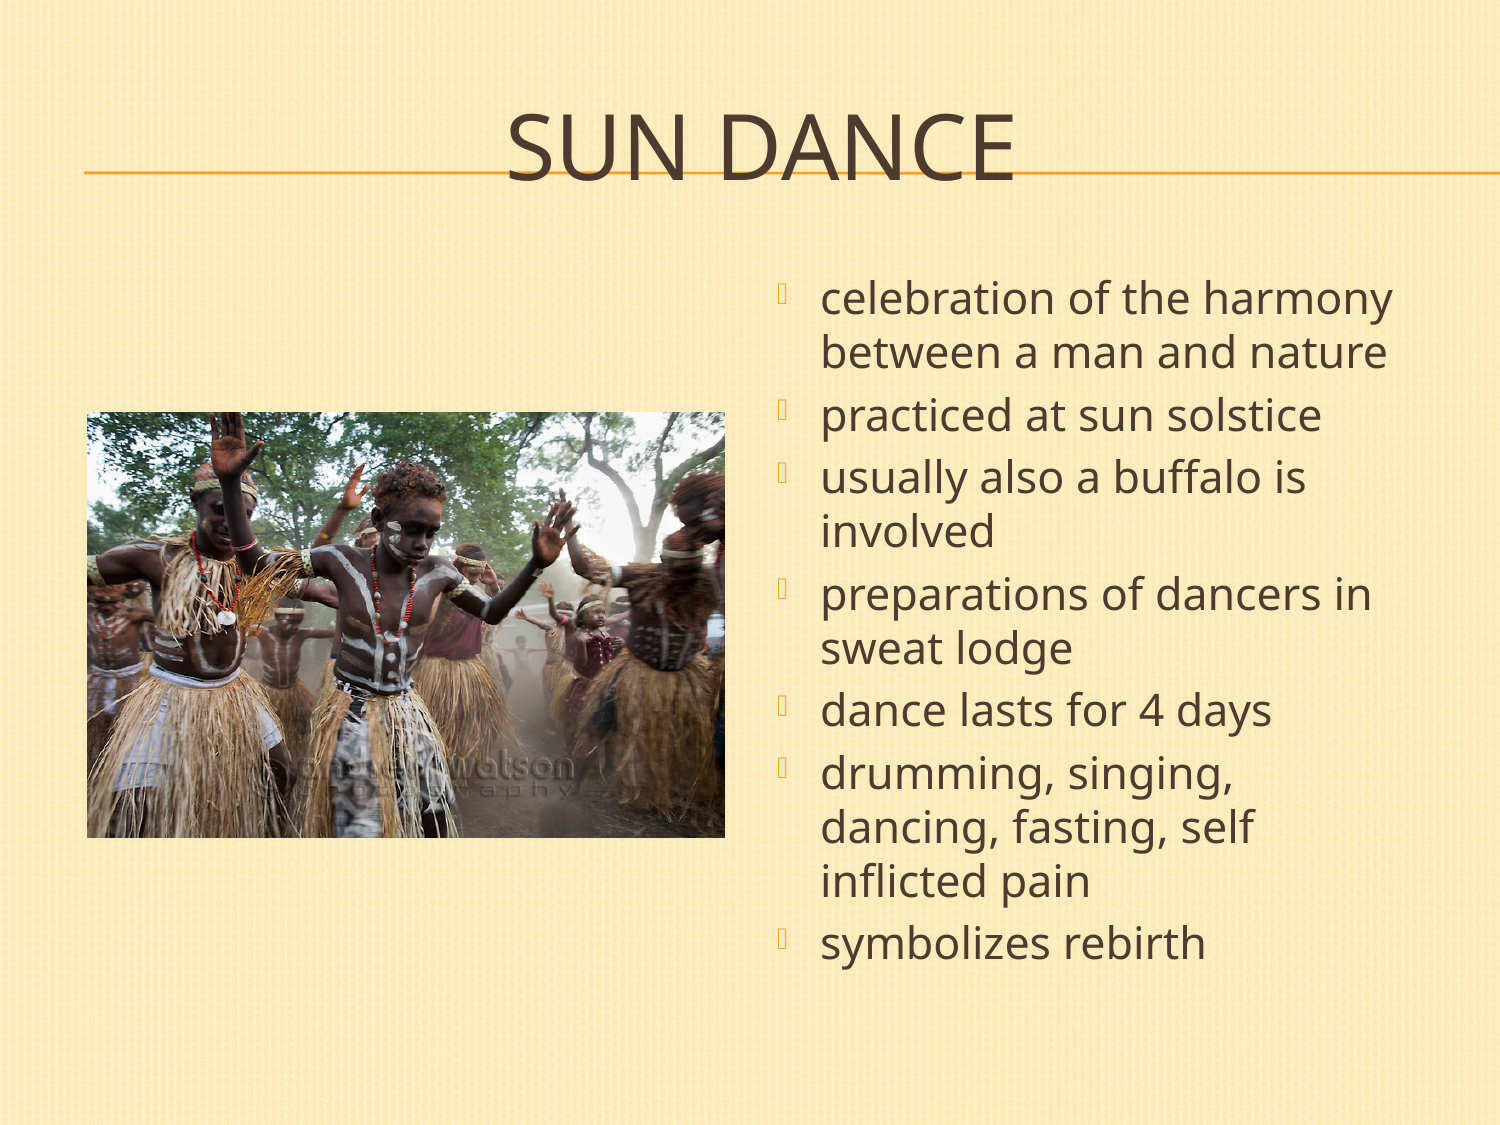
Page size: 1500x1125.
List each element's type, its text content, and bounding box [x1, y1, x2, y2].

picture [0, 0, 1500, 1125]
list celebration of the harmony between a man and nature practiced at sun solstice usually also a buffalo is involved preparations of dancers in sweat lodge dance lasts for 4 days drumming, singing, dancing, fasting, self inflicted pain symbolizes rebirth [761, 262, 1438, 988]
title sun dance [49, 75, 1475, 213]
